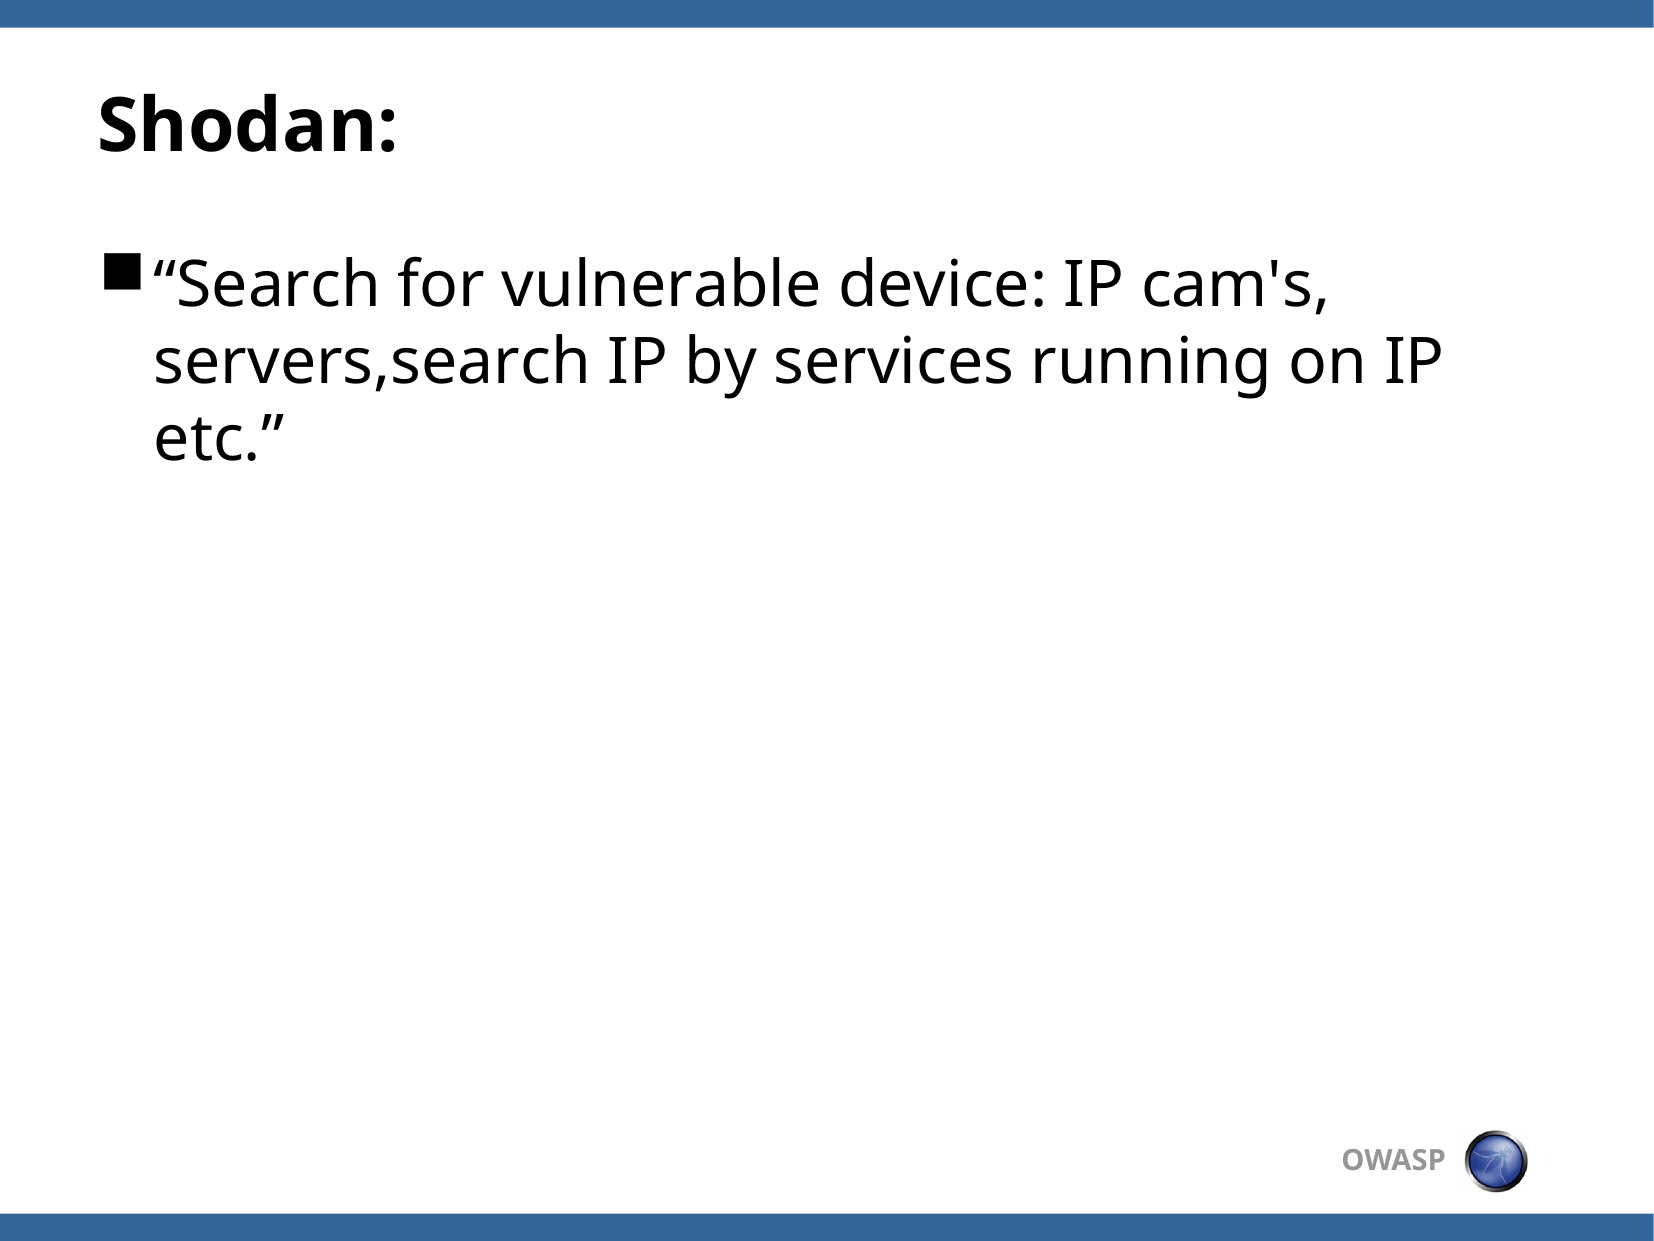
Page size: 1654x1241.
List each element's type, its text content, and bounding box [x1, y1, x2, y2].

list “Search for vulnerable device: IP cam's, servers,search IP by services running on IP etc.” [82, 234, 1571, 1108]
title Shodan: [82, 0, 1571, 234]
picture [1460, 1129, 1530, 1193]
